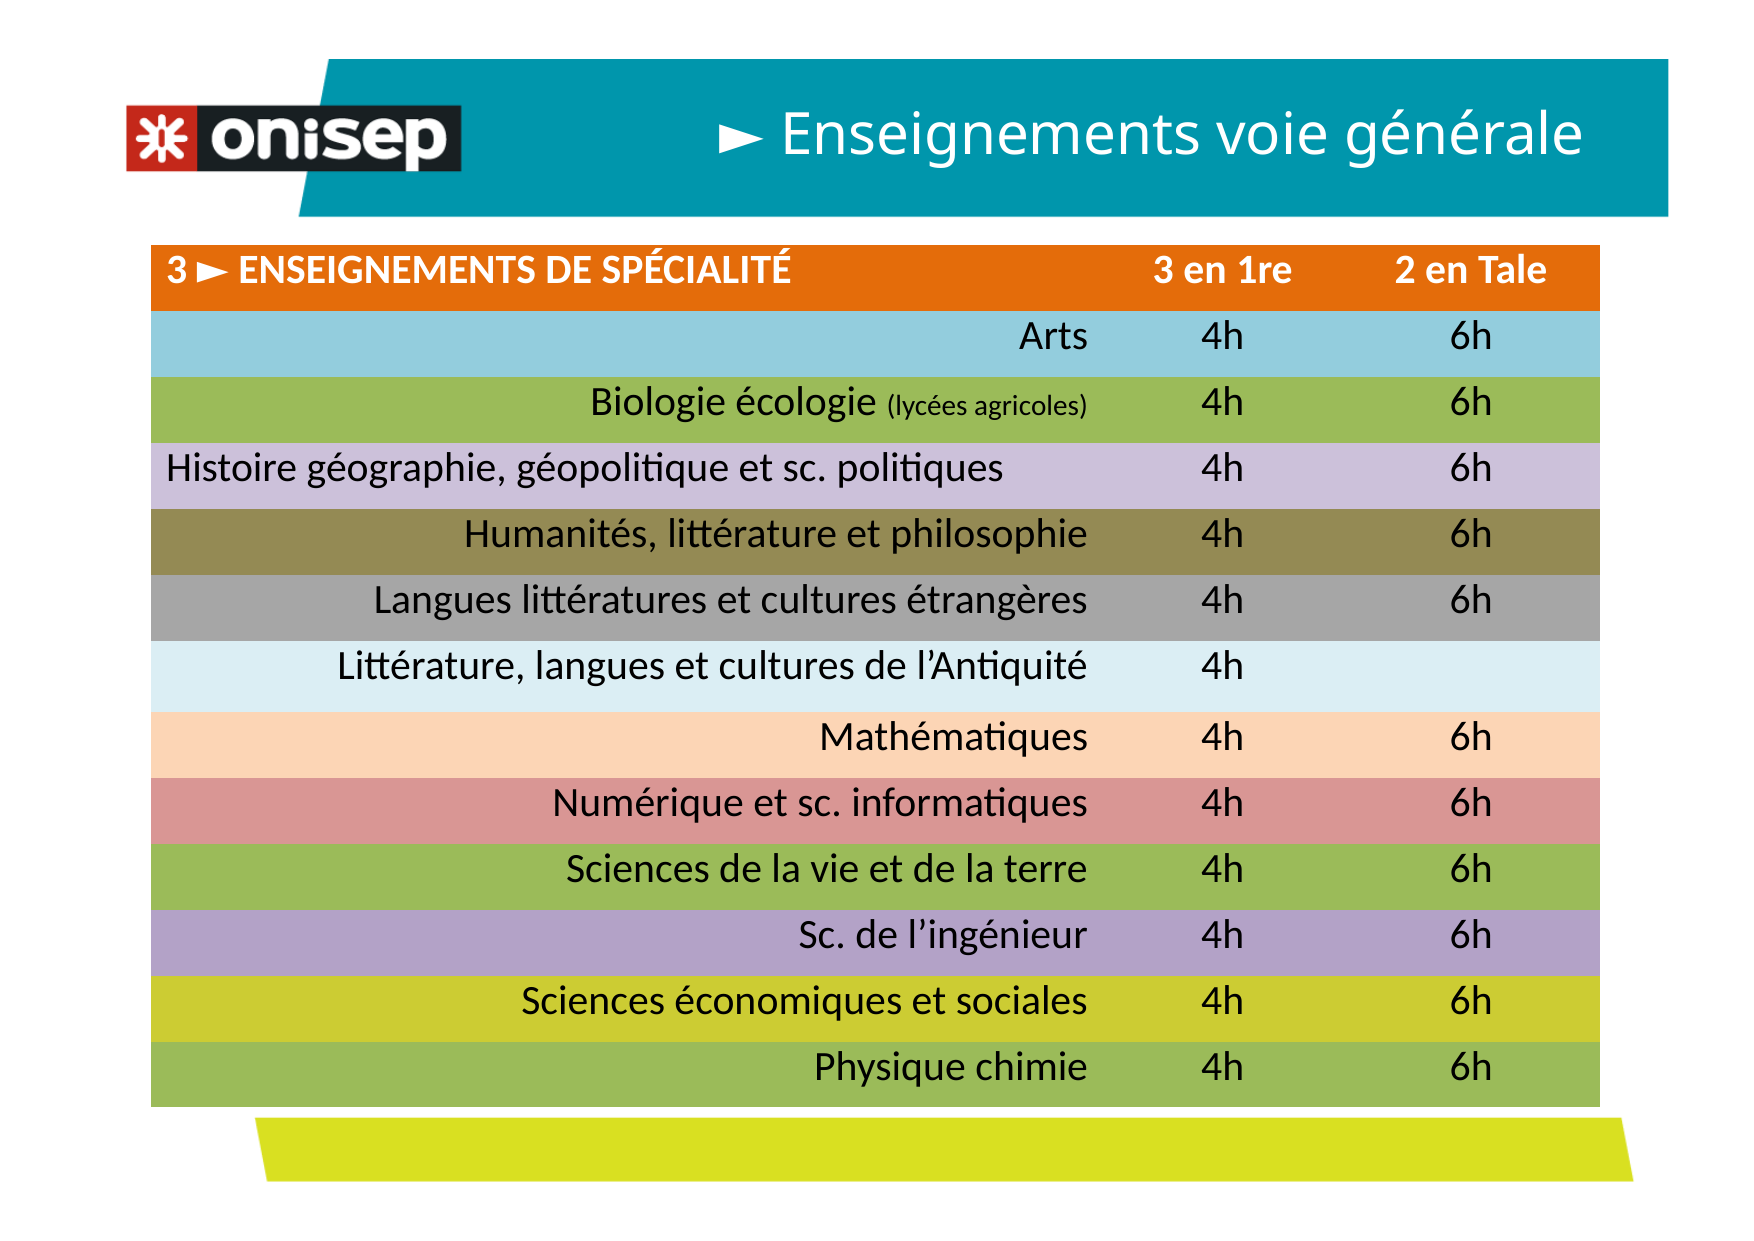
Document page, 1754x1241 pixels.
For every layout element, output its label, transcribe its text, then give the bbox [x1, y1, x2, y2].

table_cell 6h [1343, 509, 1600, 575]
table_cell 4h [1103, 976, 1343, 1042]
table_cell Histoire géographie, géopolitique et sc. politiques [151, 443, 1103, 509]
table_cell 4h [1103, 311, 1343, 377]
picture [59, 59, 1669, 1182]
table_cell Sciences de la vie et de la terre [151, 844, 1103, 910]
table_cell Mathématiques [151, 712, 1103, 778]
table_cell Numérique et sc. informatiques [151, 778, 1103, 844]
table_cell 6h [1343, 575, 1600, 641]
table_cell [1343, 641, 1600, 712]
table_header 3 en 1re [1103, 245, 1343, 311]
table_cell Langues littératures et cultures étrangères [151, 575, 1103, 641]
table_cell 4h [1103, 509, 1343, 575]
table_cell 6h [1343, 712, 1600, 778]
table_cell 4h [1103, 910, 1343, 976]
table_cell Arts [151, 311, 1103, 377]
table_cell 6h [1343, 844, 1600, 910]
table_cell Sciences économiques et sociales [151, 976, 1103, 1042]
table_cell 4h [1103, 575, 1343, 641]
table_cell Sc. de l’ingénieur [151, 910, 1103, 976]
table_cell 6h [1343, 311, 1600, 377]
table_cell 6h [1343, 1042, 1600, 1107]
table_cell 6h [1343, 976, 1600, 1042]
table_cell Humanités, littérature et philosophie [151, 509, 1103, 575]
table_cell Physique chimie [151, 1042, 1103, 1107]
table_cell 6h [1343, 377, 1600, 443]
table_cell 4h [1103, 443, 1343, 509]
table_cell 4h [1103, 778, 1343, 844]
table_cell Littérature, langues et cultures de l’Antiquité [151, 641, 1103, 712]
table_cell 4h [1103, 844, 1343, 910]
table_header 2 en Tale [1343, 245, 1600, 311]
table_cell 4h [1103, 641, 1343, 712]
table_header 3 ► ENSEIGNEMENTS DE SPÉCIALITÉ [151, 245, 1103, 311]
table_cell 6h [1343, 443, 1600, 509]
table_cell 4h [1103, 712, 1343, 778]
table_cell 4h [1103, 377, 1343, 443]
table_cell 4h [1103, 1042, 1343, 1107]
text_box ► Enseignements voie générale [318, 88, 1600, 174]
table_cell 6h [1343, 778, 1600, 844]
table_cell Biologie écologie (lycées agricoles) [151, 377, 1103, 443]
table_cell 6h [1343, 910, 1600, 976]
